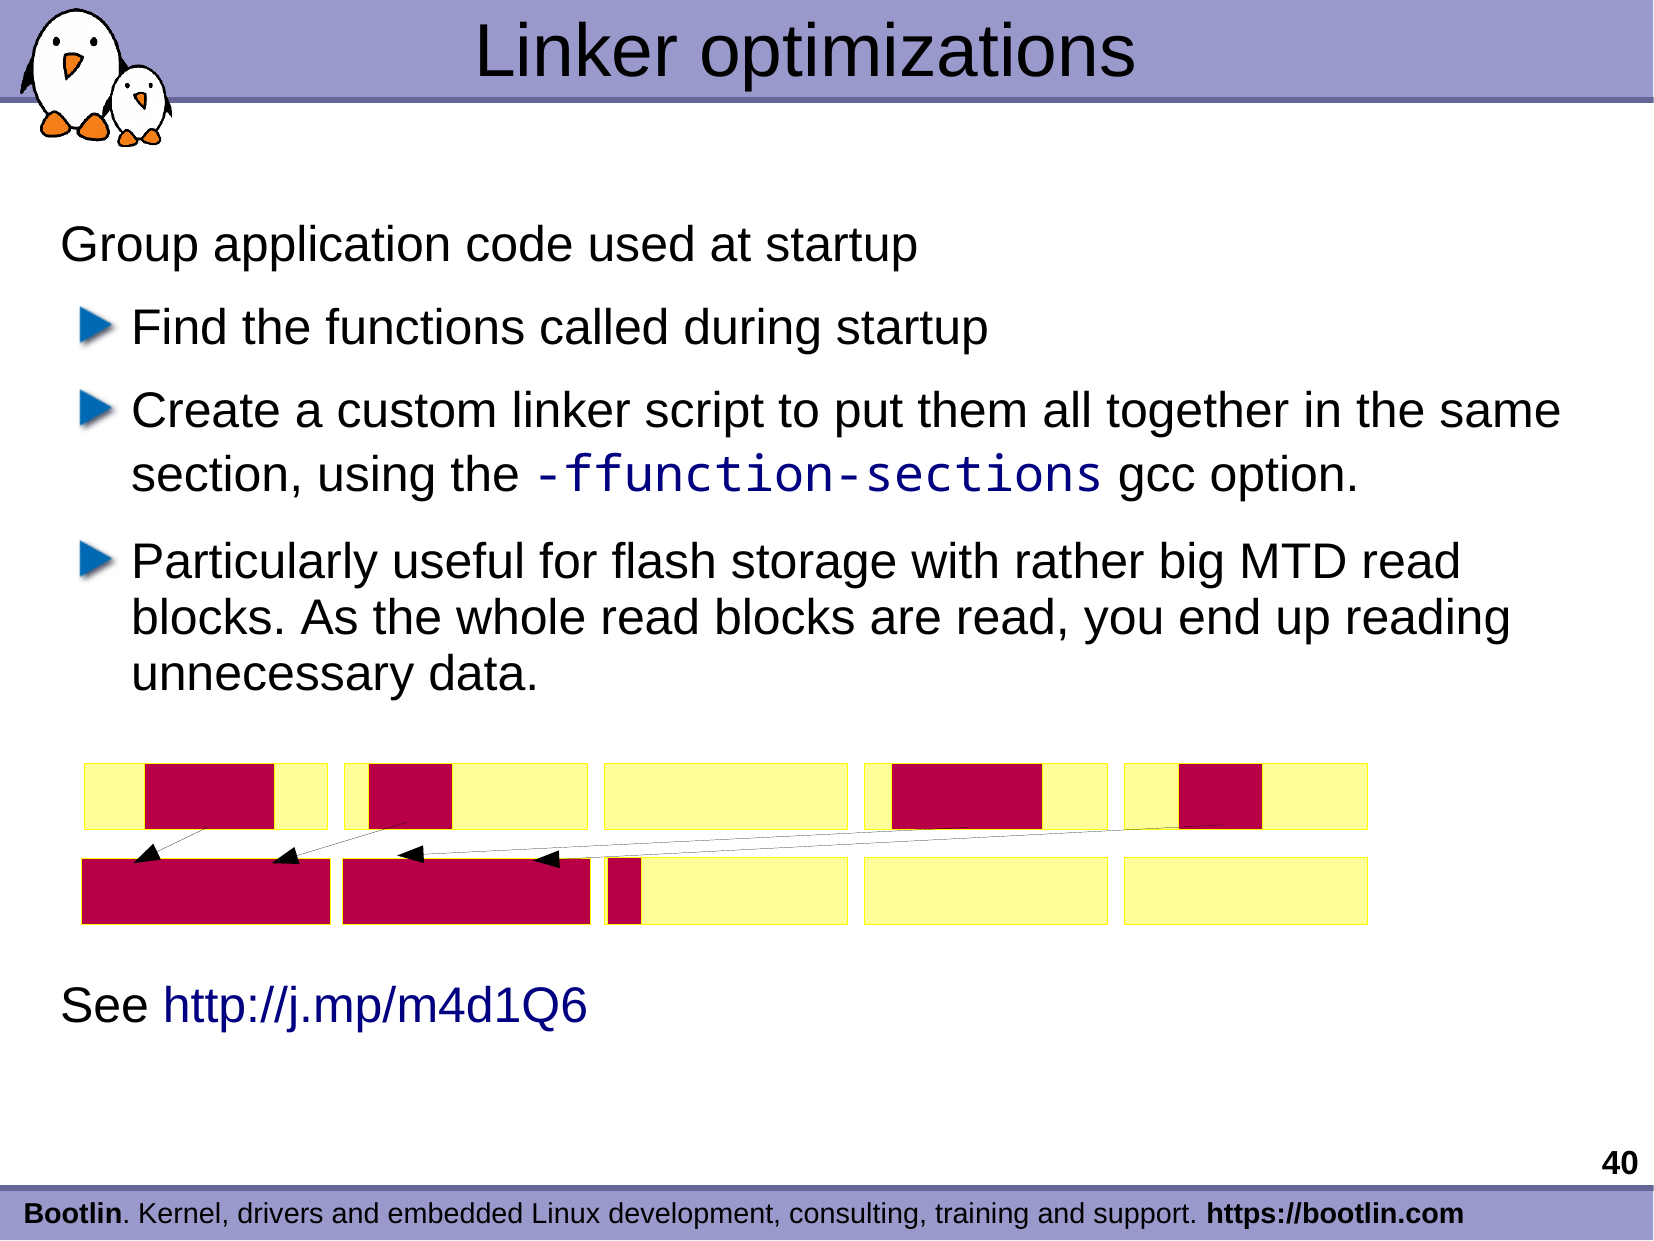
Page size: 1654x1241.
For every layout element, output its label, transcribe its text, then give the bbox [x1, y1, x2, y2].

text_box [84, 763, 328, 830]
text_box [344, 763, 588, 830]
text_box [1124, 763, 1368, 830]
list Group application code used at startup Find the functions called during startup Create a custom linker script to put them all together in the same section, using the -ffunction-sections gcc option. Particularly useful for flash storage with rather big MTD read blocks. As the whole read blocks are read, you end up reading unnecessary data. See http://j.mp/m4d1Q6 [60, 216, 1571, 1090]
title Linker optimizations [60, 0, 1551, 100]
text_box [342, 858, 591, 925]
text_box [604, 763, 848, 830]
text_box [864, 857, 1108, 925]
picture [20, 8, 172, 147]
text_box [864, 763, 1108, 830]
text_box [604, 857, 848, 925]
text_box [81, 858, 331, 925]
text_box [1124, 857, 1368, 925]
